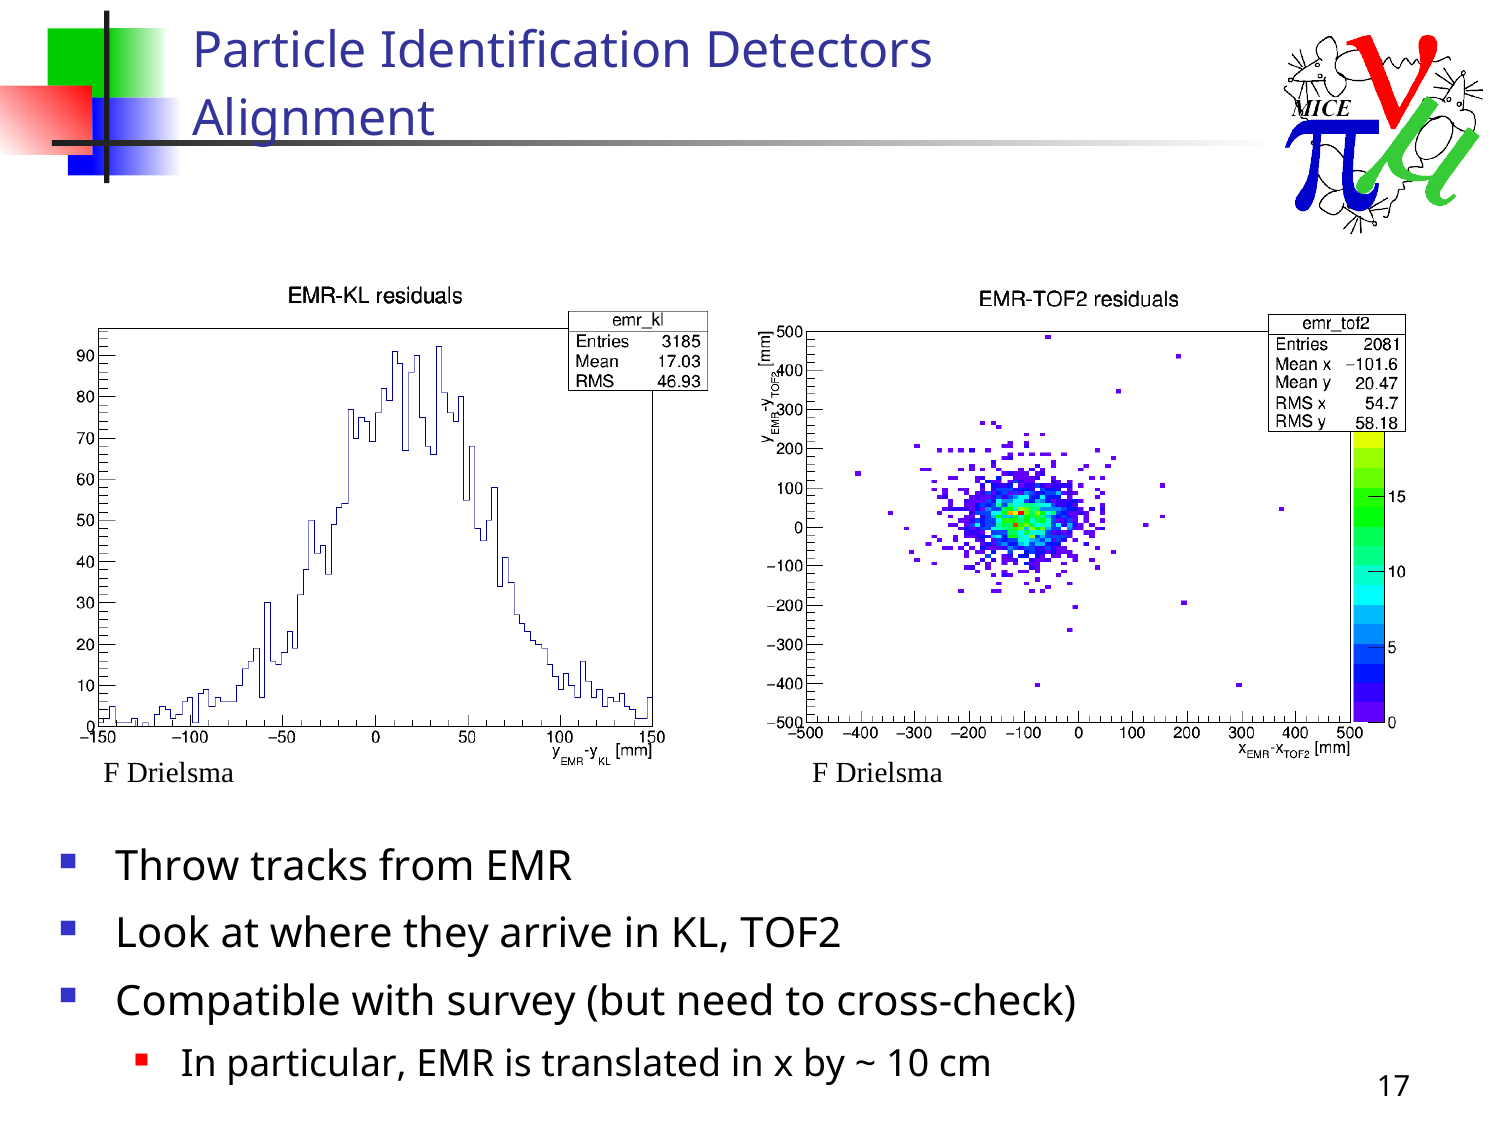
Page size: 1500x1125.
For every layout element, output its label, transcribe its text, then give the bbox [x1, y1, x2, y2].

picture [29, 278, 721, 776]
list Throw tracks from EMR Look at where they arrive in KL, TOF2 Compatible with survey (but need to cross-check) In particular, EMR is translated in x by ~ 10 cm [59, 835, 1394, 1057]
picture [1264, 5, 1500, 251]
title Particle Identification Detectors Alignment [191, 0, 1471, 176]
picture [738, 282, 1418, 771]
text_box F Drielsma [797, 749, 959, 798]
text_box F Drielsma [88, 749, 250, 798]
